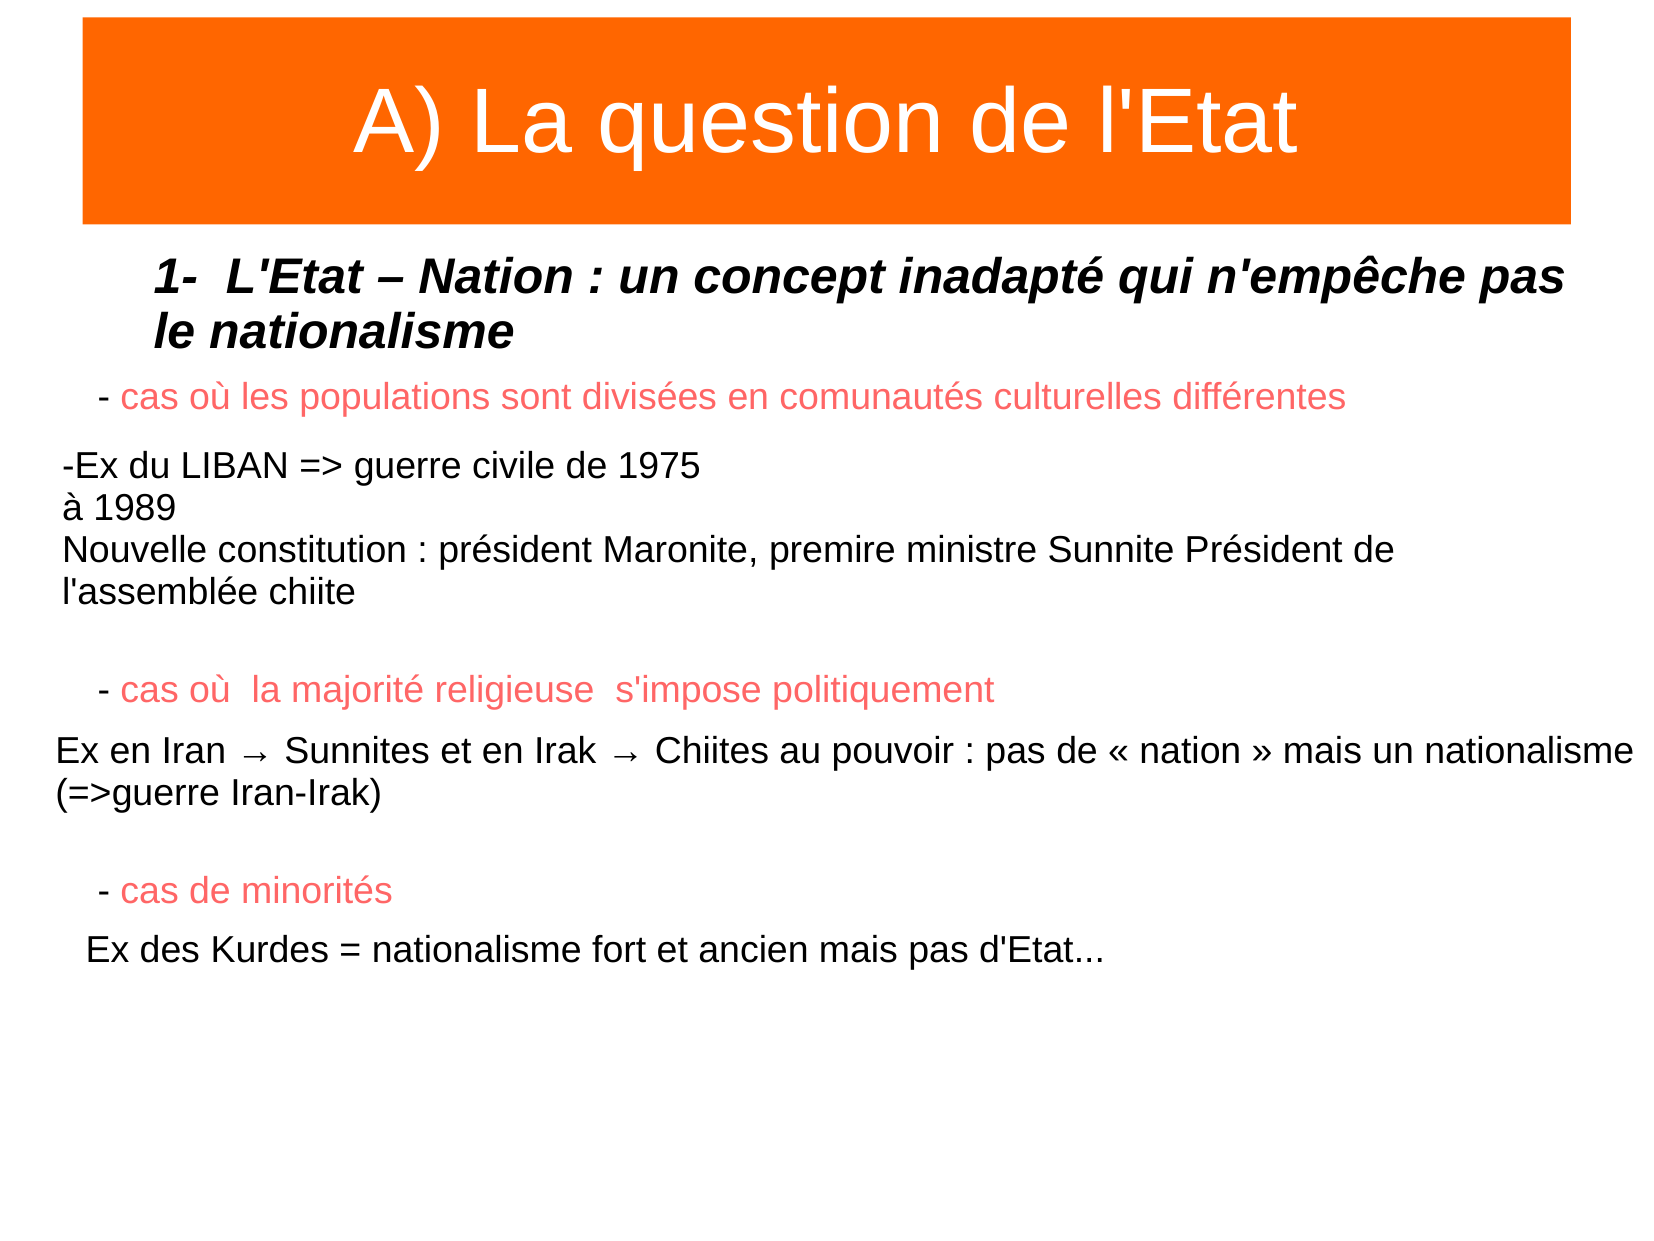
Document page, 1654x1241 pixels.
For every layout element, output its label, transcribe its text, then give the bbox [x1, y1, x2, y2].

text_box -Ex du LIBAN => guerre civile de 1975 à 1989 Nouvelle constitution : président Maronite, premire ministre Sunnite Président de l'assemblée chiite [47, 437, 1583, 621]
text_box Ex des Kurdes = nationalisme fort et ancien mais pas d'Etat... [70, 921, 1121, 979]
text_box - cas de minorités [82, 862, 408, 920]
list 1- L'Etat – Nation : un concept inadapté qui n'empêche pas le nationalisme [82, 621, 1571, 722]
list 1- L'Etat – Nation : un concept inadapté qui n'empêche pas le nationalisme [82, 248, 1571, 437]
text_box Ex en Iran → Sunnites et en Irak → Chiites au pouvoir : pas de « nation » mais un nationalisme (=>guerre Iran-Irak) [40, 722, 1654, 822]
text_box - cas où les populations sont divisées en comunautés culturelles différentes [82, 368, 1362, 426]
text_box - cas où la majorité religieuse s'impose politiquement [82, 661, 1010, 719]
list 1- L'Etat – Nation : un concept inadapté qui n'empêche pas le nationalisme [82, 822, 1571, 1109]
title A) La question de l'Etat [82, 17, 1571, 225]
